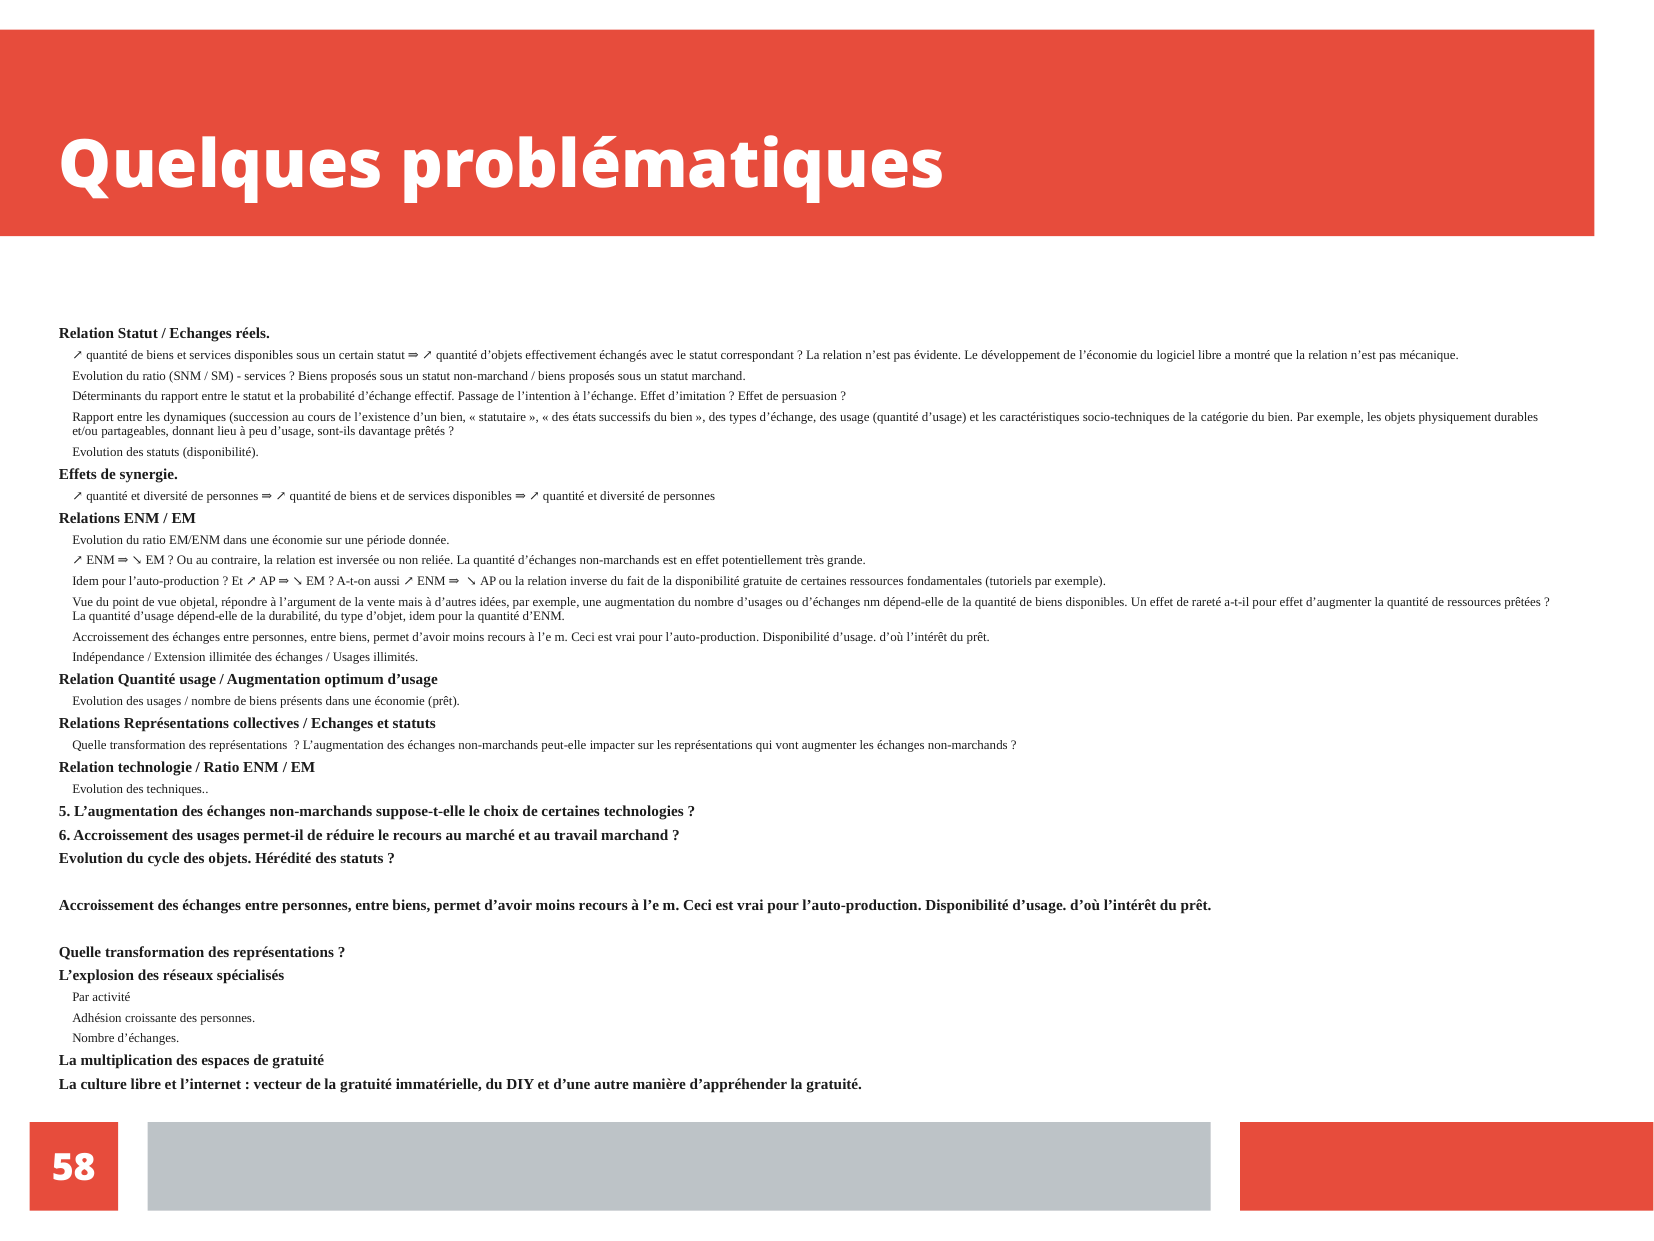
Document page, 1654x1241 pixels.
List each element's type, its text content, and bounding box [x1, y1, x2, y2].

title Quelques problématiques [59, 59, 1595, 207]
list Relation Statut / Echanges réels. ↗ quantité de biens et services disponibles sous un certain statut ⇒ ↗ quantité d’objets effectivement échangés avec le statut correspondant ? La relation n’est pas évidente. Le développement de l’économie du logiciel libre a montré que la relation n’est pas mécanique. Evolution du ratio (SNM / SM) - services ? Biens proposés sous un statut non-marchand / biens proposés sous un statut marchand. Déterminants du rapport entre le statut et la probabilité d’échange effectif. Passage de l’intention à l’échange. Effet d’imitation ? Effet de persuasion ? Rapport entre les dynamiques (succession au cours de l’existence d’un bien, « statutaire », « des états successifs du bien », des types d’échange, des usage (quantité d’usage) et les caractéristiques socio-techniques de la catégorie du bien. Par exemple, les objets physiquement durables et/ou partageables, donnant lieu à peu d’usage, sont-ils davantage prêtés ? Evolution des statuts (disponibilité). Effets de synergie. ↗ quantité et diversité de personnes ⇒ ↗ quantité de biens et de services disponibles ⇒ ↗ quantité et diversité de personnes Relations ENM / EM Evolution du ratio EM/ENM dans une économie sur une période donnée. ↗ ENM ⇒ ↘ EM ? Ou au contraire, la relation est inversée ou non reliée. La quantité d’échanges non-marchands est en effet potentiellement très grande. Idem pour l’auto-production ? Et ↗ AP ⇒ ↘ EM ? A-t-on aussi ↗ ENM ⇒ ↘ AP ou la relation inverse du fait de la disponibilité gratuite de certaines ressources fondamentales (tutoriels par exemple). Vue du point de vue objetal, répondre à l’argument de la vente mais à d’autres idées, par exemple, une augmentation du nombre d’usages ou d’échanges nm dépend-elle de la quantité de biens disponibles. Un effet de rareté a-t-il pour effet d’augmenter la quantité de ressources prêtées ? La quantité d’usage dépend-elle de la durabilité, du type d’objet, idem pour la quantité d’ENM. Accroissement des échanges entre personnes, entre biens, permet d’avoir moins recours à l’e m. Ceci est vrai pour l’auto-production. Disponibilité d’usage. d’où l’intérêt du prêt. Indépendance / Extension illimitée des échanges / Usages illimités. Relation Quantité usage / Augmentation optimum d’usage Evolution des usages / nombre de biens présents dans une économie (prêt). Relations Représentations collectives / Echanges et statuts Quelle transformation des représentations ? L’augmentation des échanges non-marchands peut-elle impacter sur les représentations qui vont augmenter les échanges non-marchands ? Relation technologie / Ratio ENM / EM Evolution des techniques.. 5. L’augmentation des échanges non-marchands suppose-t-elle le choix de certaines technologies ? 6. Accroissement des usages permet-il de réduire le recours au marché et au travail marchand ? Evolution du cycle des objets. Hérédité des statuts ? Accroissement des échanges entre personnes, entre biens, permet d’avoir moins recours à l’e m. Ceci est vrai pour l’auto-production. Disponibilité d’usage. d’où l’intérêt du prêt. Quelle transformation des représentations ? L’explosion des réseaux spécialisés Par activité Adhésion croissante des personnes. Nombre d’échanges. La multiplication des espaces de gratuité La culture libre et l’internet : vecteur de la gratuité immatérielle, du DIY et d’une autre manière d’appréhender la gratuité. [59, 324, 1565, 1093]
